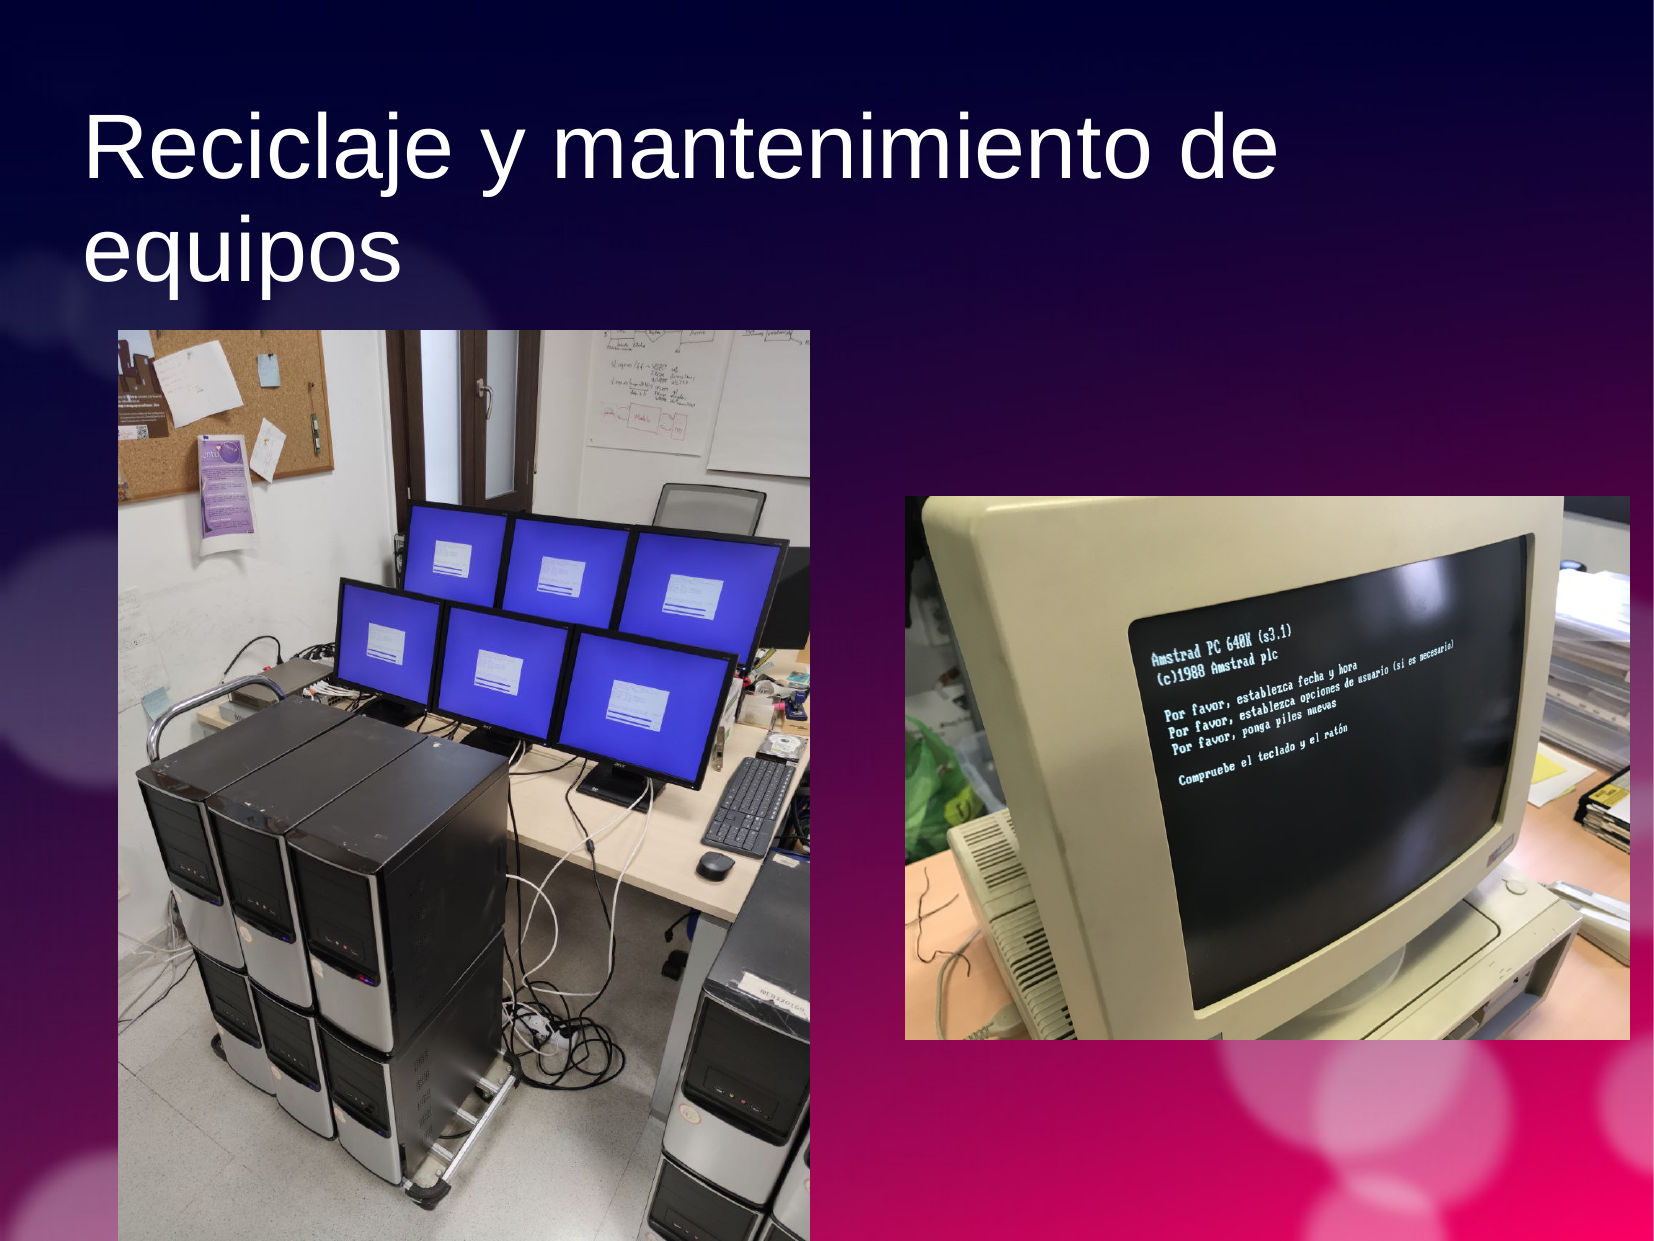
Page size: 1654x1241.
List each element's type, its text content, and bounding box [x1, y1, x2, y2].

picture [0, 0, 1654, 1241]
title Reciclaje y mantenimiento de equipos [82, 94, 1571, 302]
